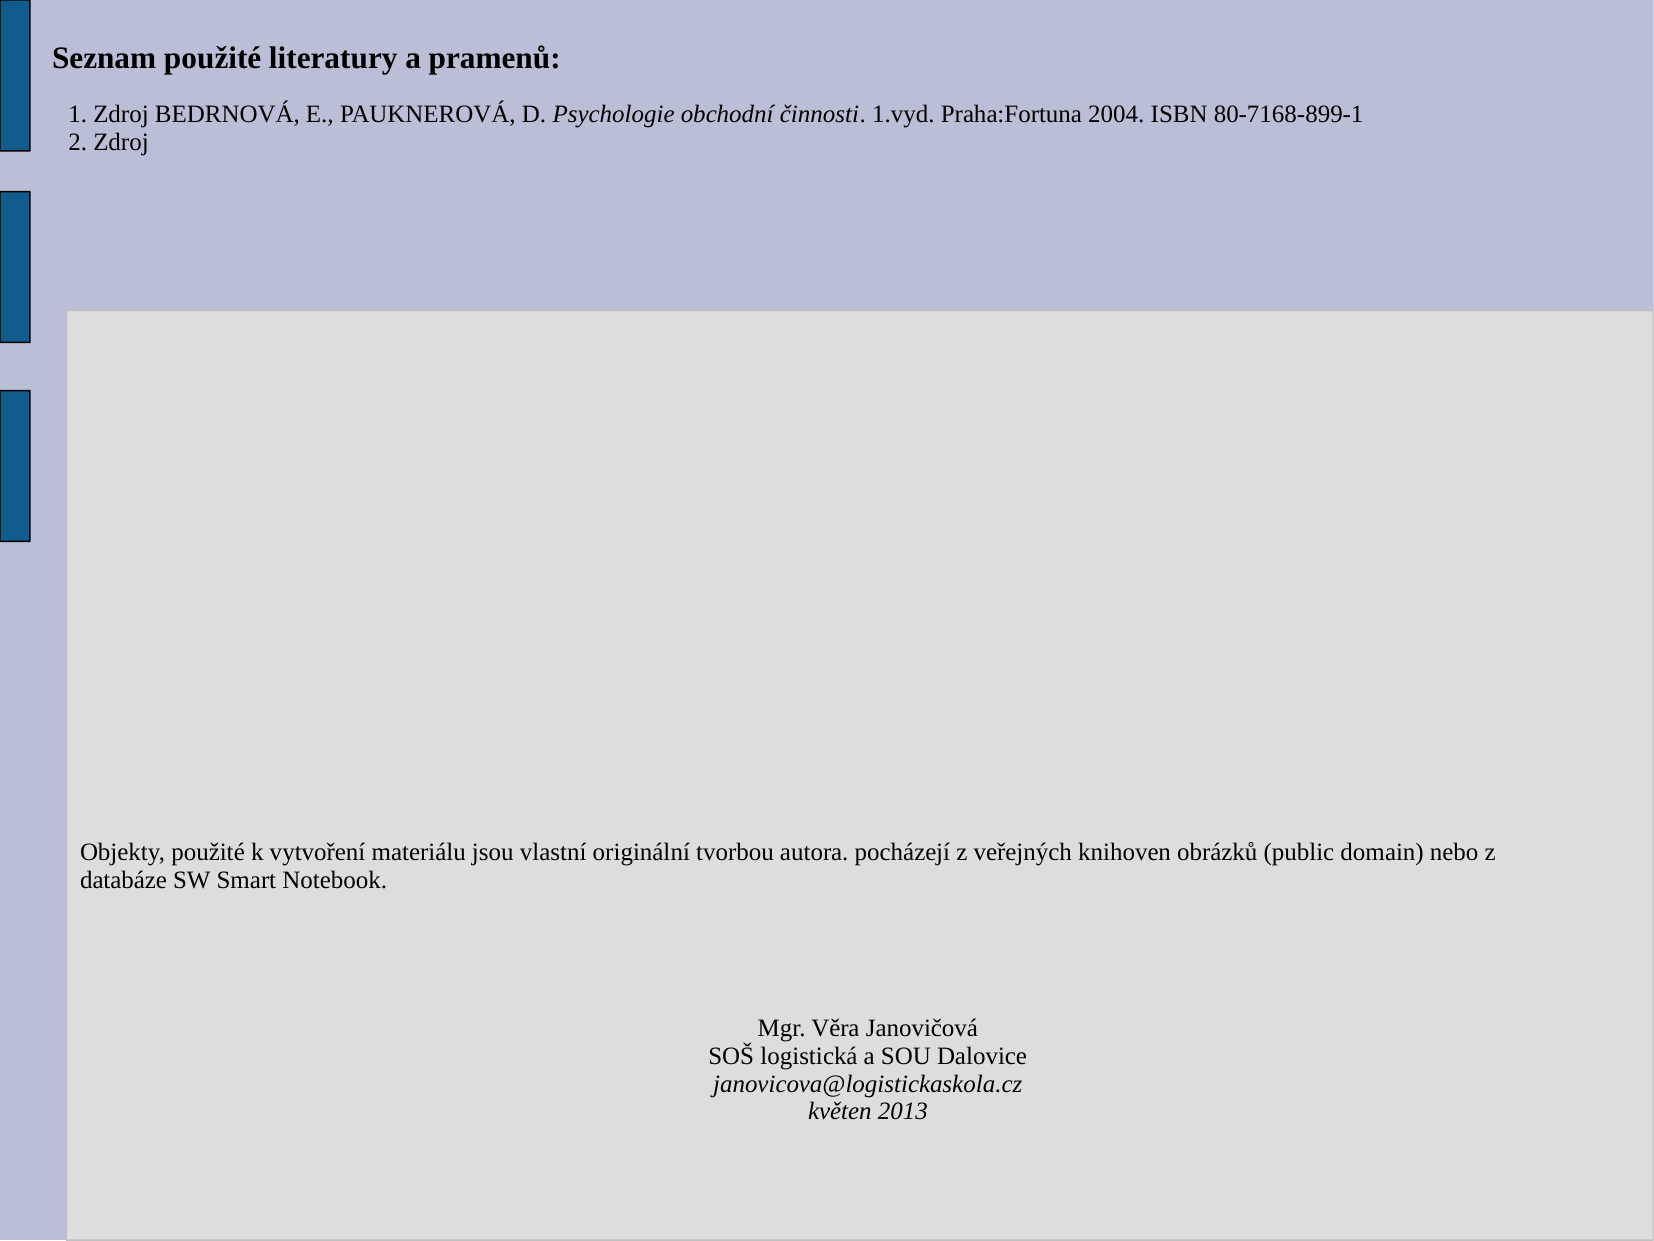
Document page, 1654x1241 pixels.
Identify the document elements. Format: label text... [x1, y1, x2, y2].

text_box Objekty, použité k vytvoření materiálu jsou vlastní originální tvorbou autora. pocházejí z veřejných knihoven obrázků (public domain) nebo z databáze SW Smart Notebook. [65, 830, 1589, 903]
text_box Seznam použité literatury a pramenů: [37, 33, 840, 84]
text_box 1. Zdroj BEDRNOVÁ, E., PAUKNEROVÁ, D. Psychologie obchodní činnosti. 1.vyd. Praha:Fortuna 2004. ISBN 80-7168-899-1 2. Zdroj [53, 92, 1443, 165]
text_box Mgr. Věra Janovičová SOŠ logistická a SOU Dalovice janovicova@logistickaskola.cz květen 2013 [545, 1006, 1191, 1135]
